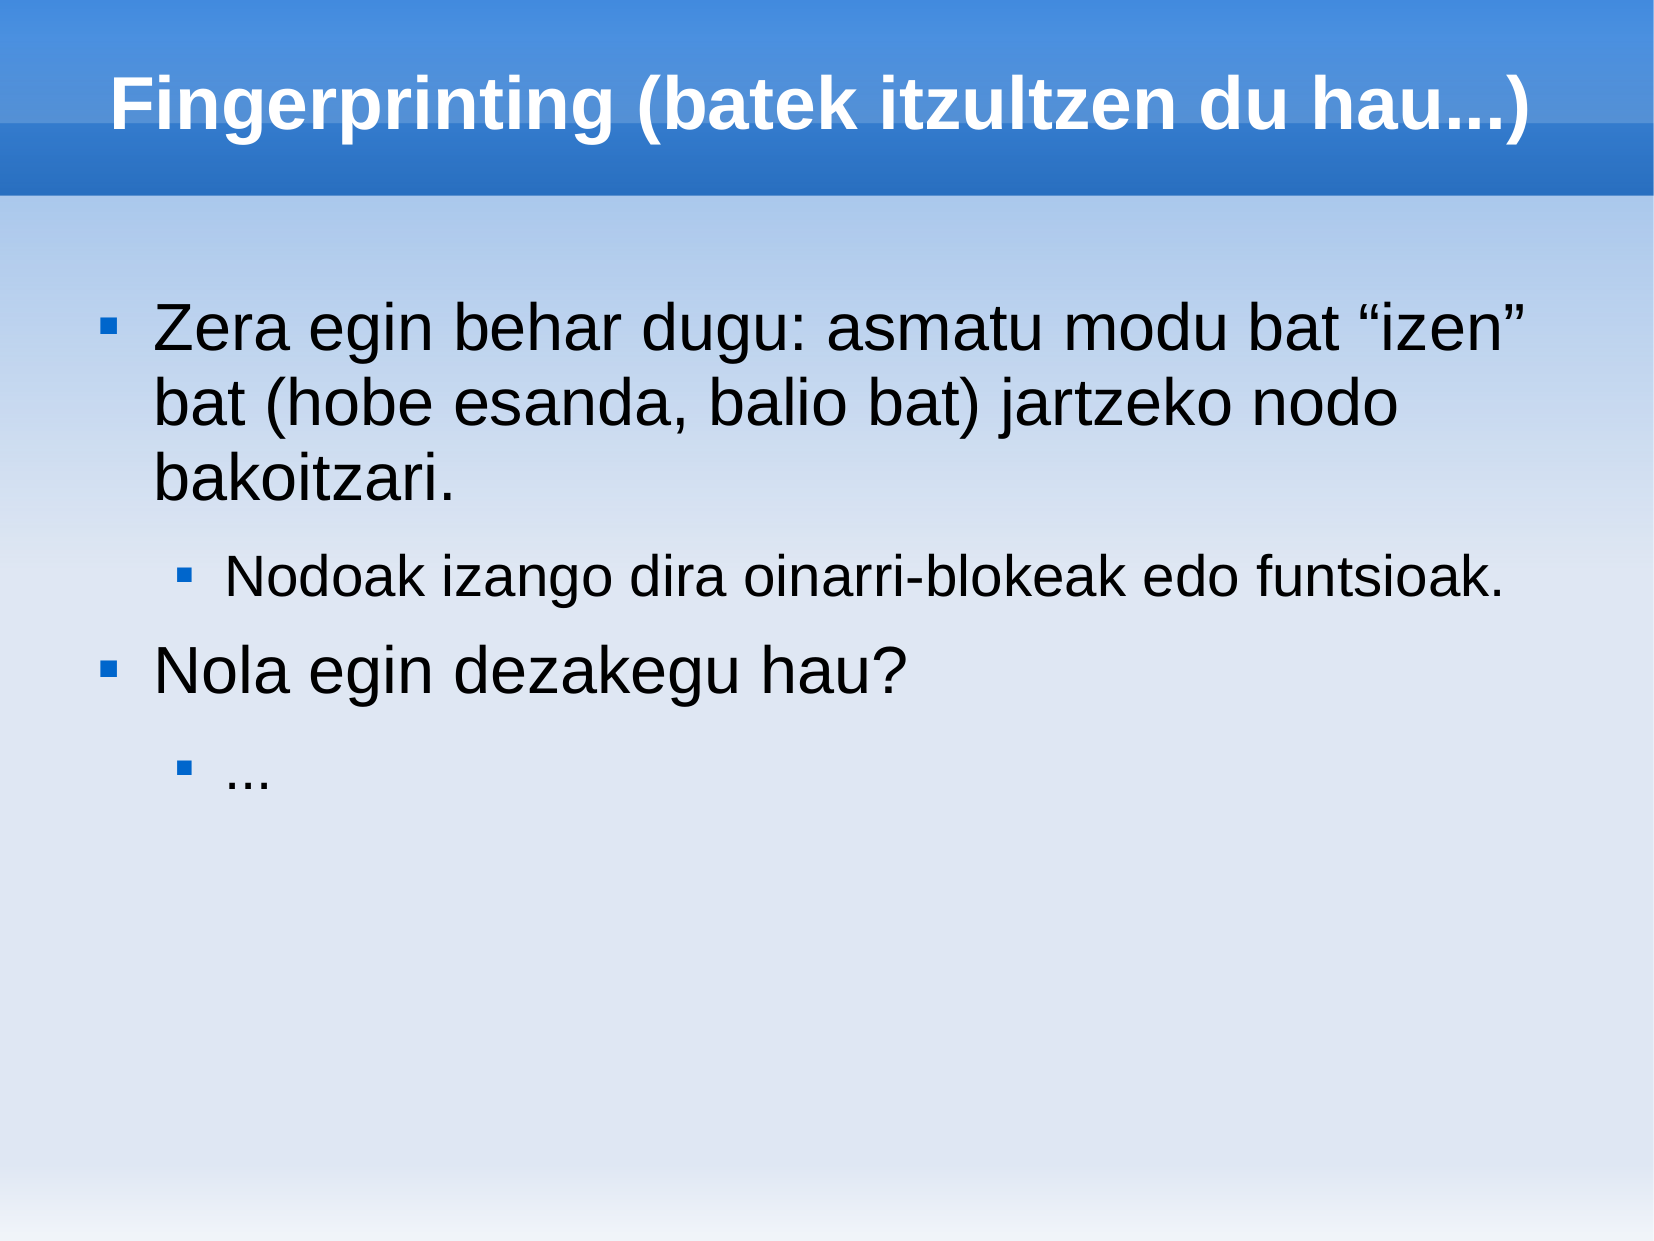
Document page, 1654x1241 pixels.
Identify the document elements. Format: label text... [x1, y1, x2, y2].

list Zera egin behar dugu: asmatu modu bat “izen” bat (hobe esanda, balio bat) jartzeko nodo bakoitzari. Nodoak izango dira oinarri-blokeak edo funtsioak. Nola egin dezakegu hau? ... [82, 290, 1571, 1109]
picture [0, 0, 1654, 1241]
title Fingerprinting (batek itzultzen du hau...) [76, 0, 1565, 208]
